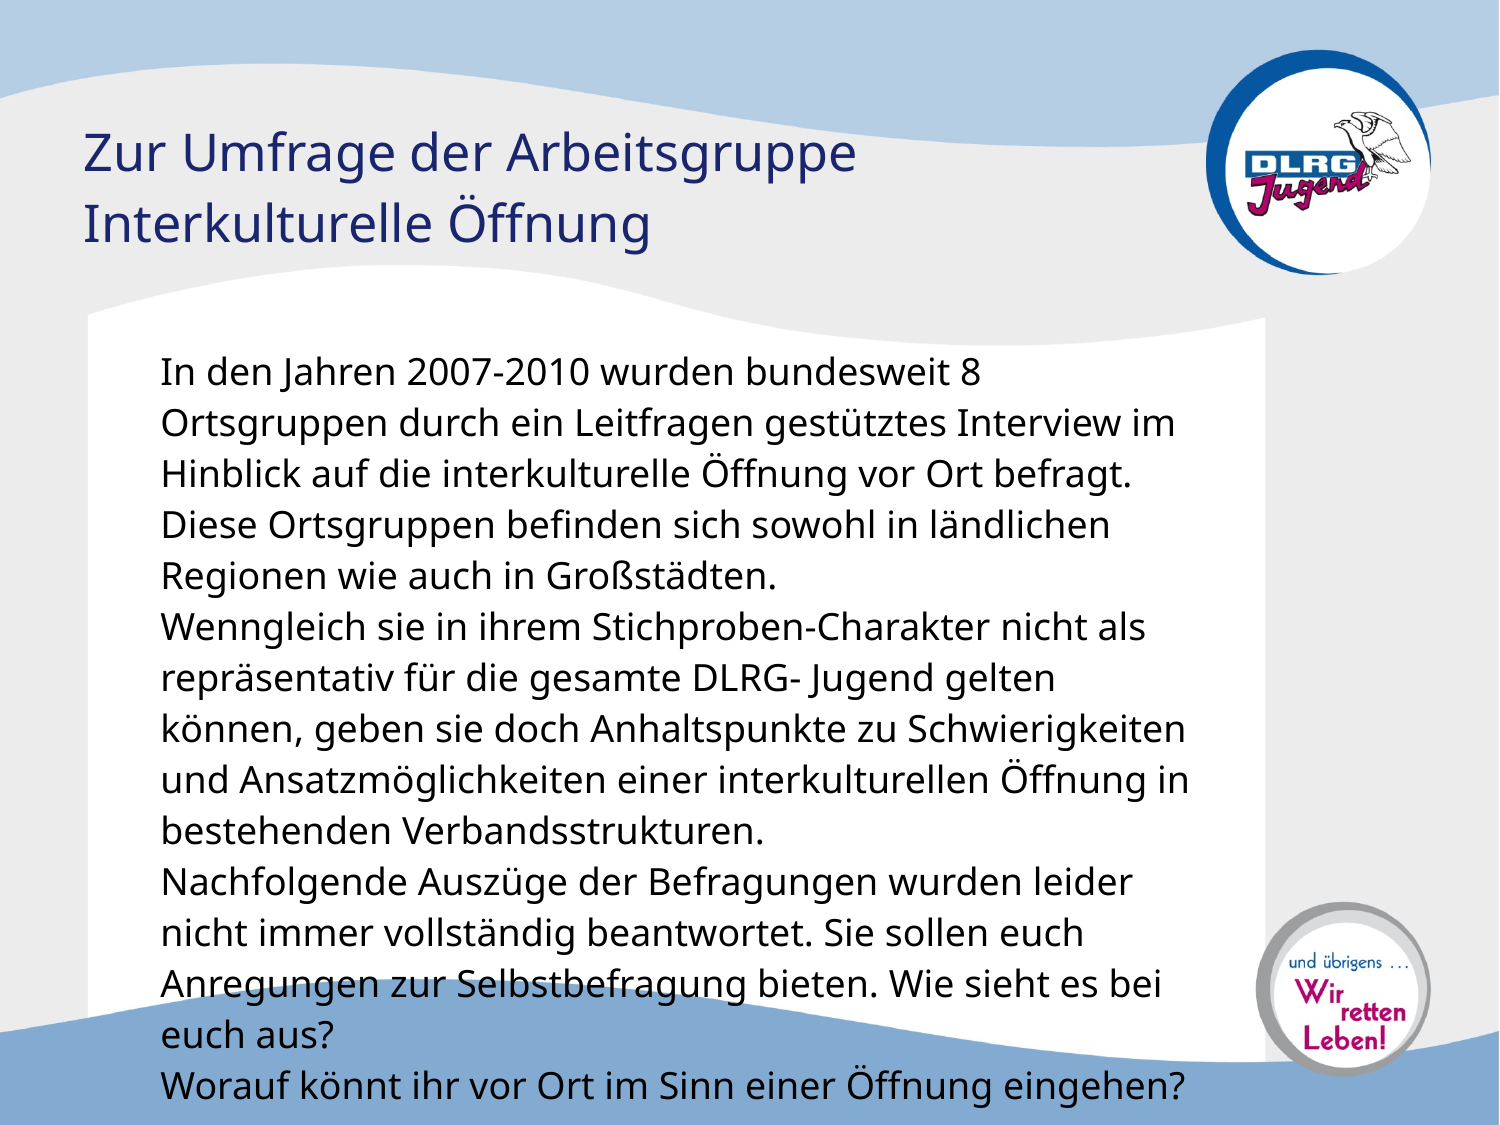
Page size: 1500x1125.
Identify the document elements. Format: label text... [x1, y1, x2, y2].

text_box In den Jahren 2007-2010 wurden bundesweit 8 Ortsgruppen durch ein Leitfragen gestütztes Interview im Hinblick auf die interkulturelle Öffnung vor Ort befragt. Diese Ortsgruppen befinden sich sowohl in ländlichen Regionen wie auch in Großstädten. Wenngleich sie in ihrem Stichproben-Charakter nicht als repräsentativ für die gesamte DLRG- Jugend gelten können, geben sie doch Anhaltspunkte zu Schwierigkeiten und Ansatzmöglichkeiten einer interkulturellen Öffnung in bestehenden Verbandsstrukturen. Nachfolgende Auszüge der Befragungen wurden leider nicht immer vollständig beantwortet. Sie sollen euch Anregungen zur Selbstbefragung bieten. Wie sieht es bei euch aus? Worauf könnt ihr vor Ort im Sinn einer Öffnung eingehen? [145, 338, 1211, 913]
picture [0, 0, 1500, 1125]
text_box Zur Umfrage der Arbeitsgruppe Interkulturelle Öffnung [83, 116, 916, 325]
